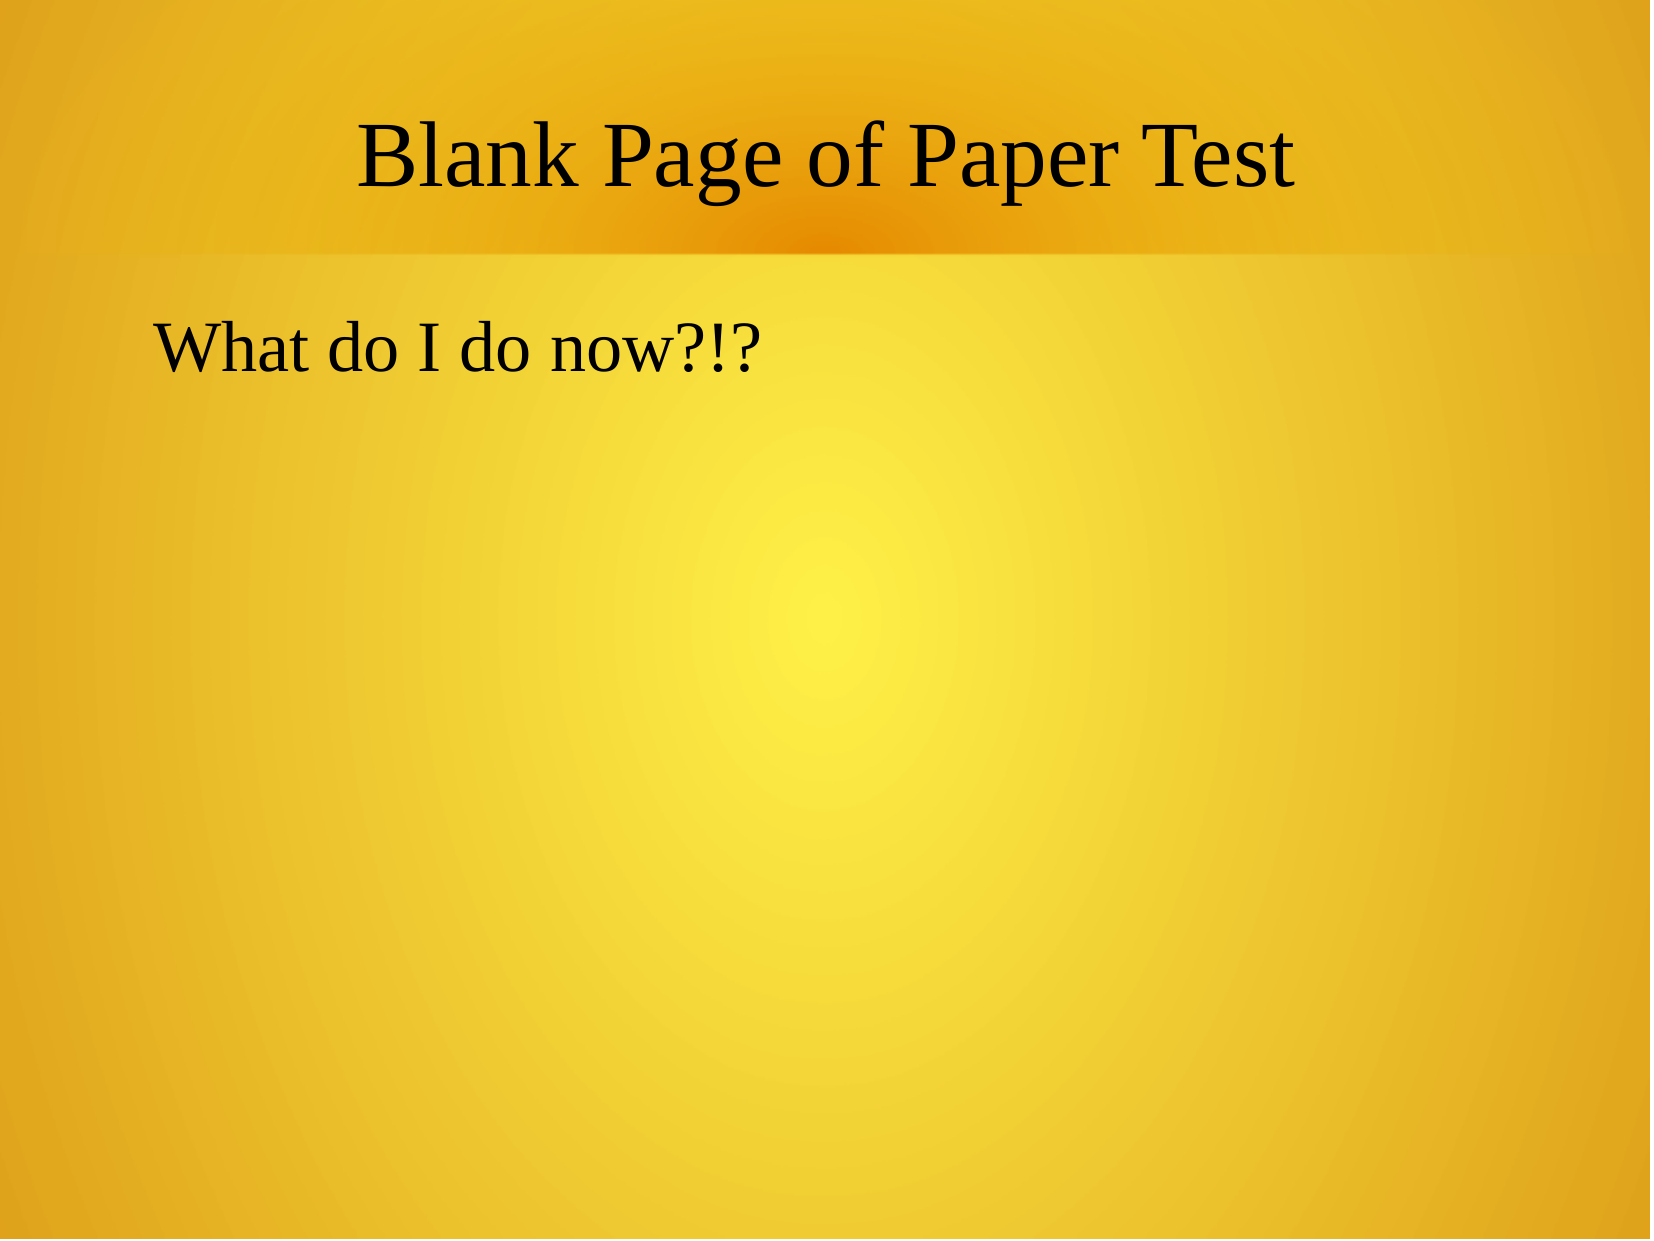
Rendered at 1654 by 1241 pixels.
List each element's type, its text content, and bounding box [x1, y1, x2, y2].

text_box What do I do now?!? [82, 299, 1571, 1019]
text_box Blank Page of Paper Test [82, 40, 1571, 259]
picture [0, 0, 1650, 1239]
